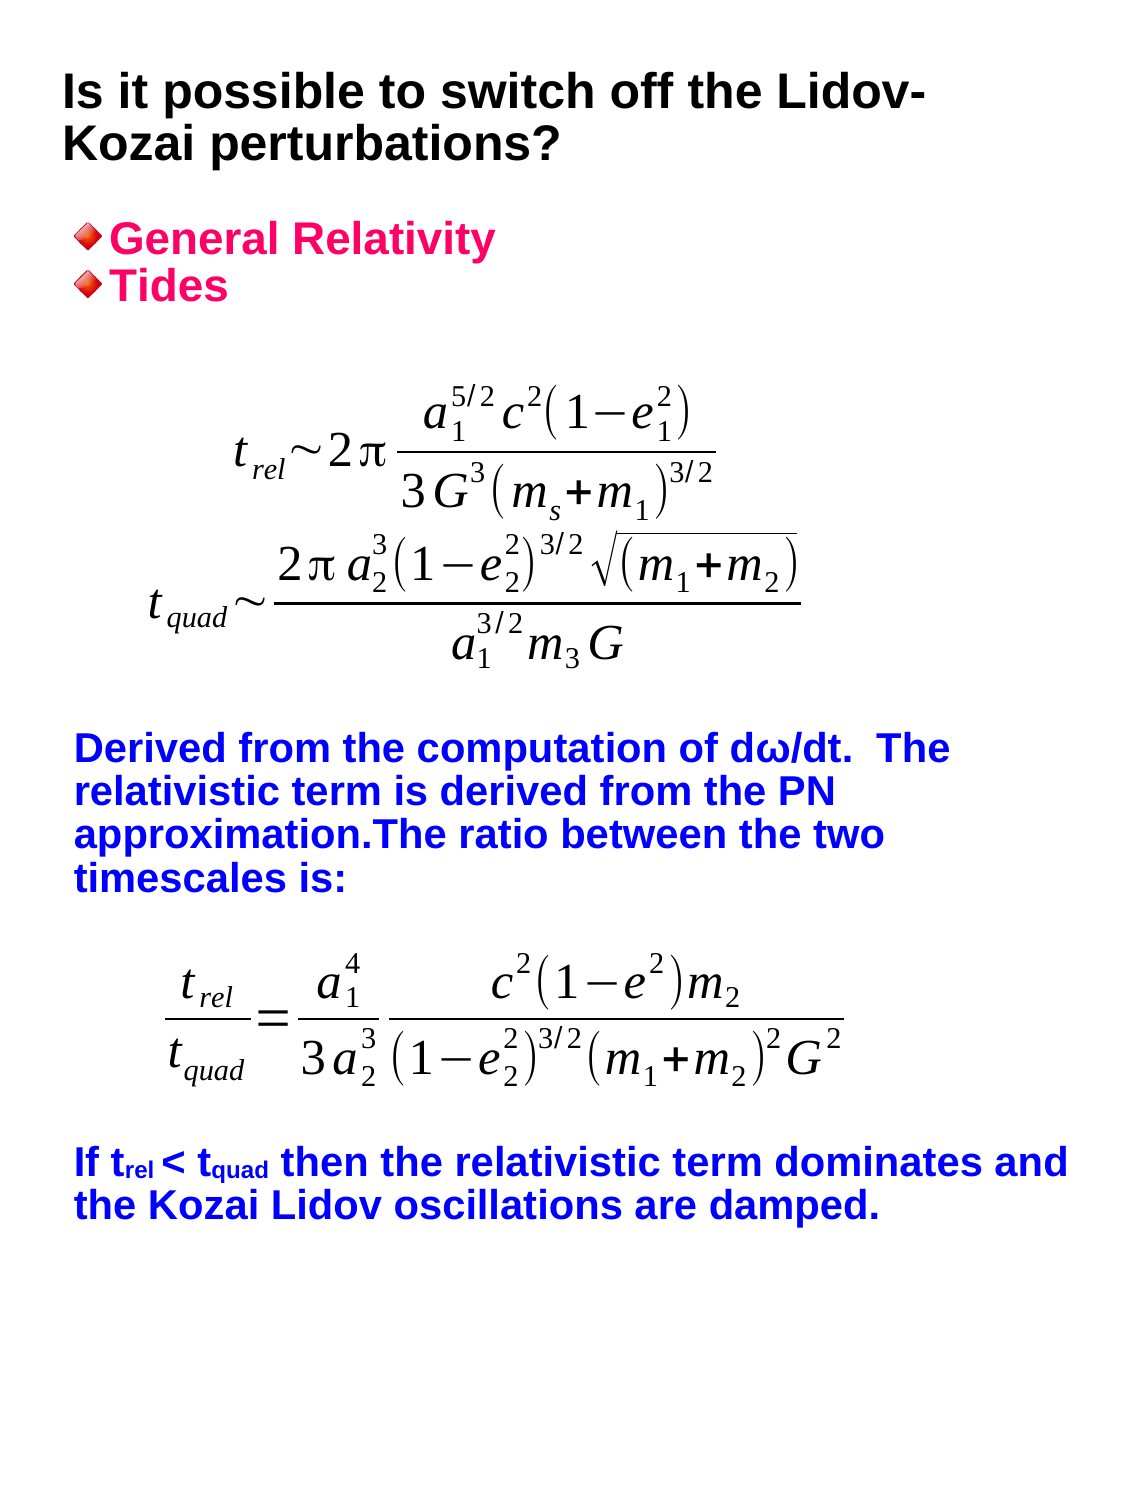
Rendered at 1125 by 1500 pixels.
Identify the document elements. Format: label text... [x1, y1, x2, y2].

text_box If trel < tquad then the relativistic term dominates and the Kozai Lidov oscillations are damped. [59, 1133, 1087, 1257]
chart [148, 944, 858, 1093]
text_box Derived from the computation of dω/dt. The relativistic term is derived from the PN approximation.The ratio between the two timescales is: [59, 719, 1111, 916]
chart [135, 377, 815, 677]
text_box Is it possible to switch off the Lidov-Kozai perturbations? [47, 59, 1004, 187]
text_box General Relativity Tides [59, 153, 756, 319]
